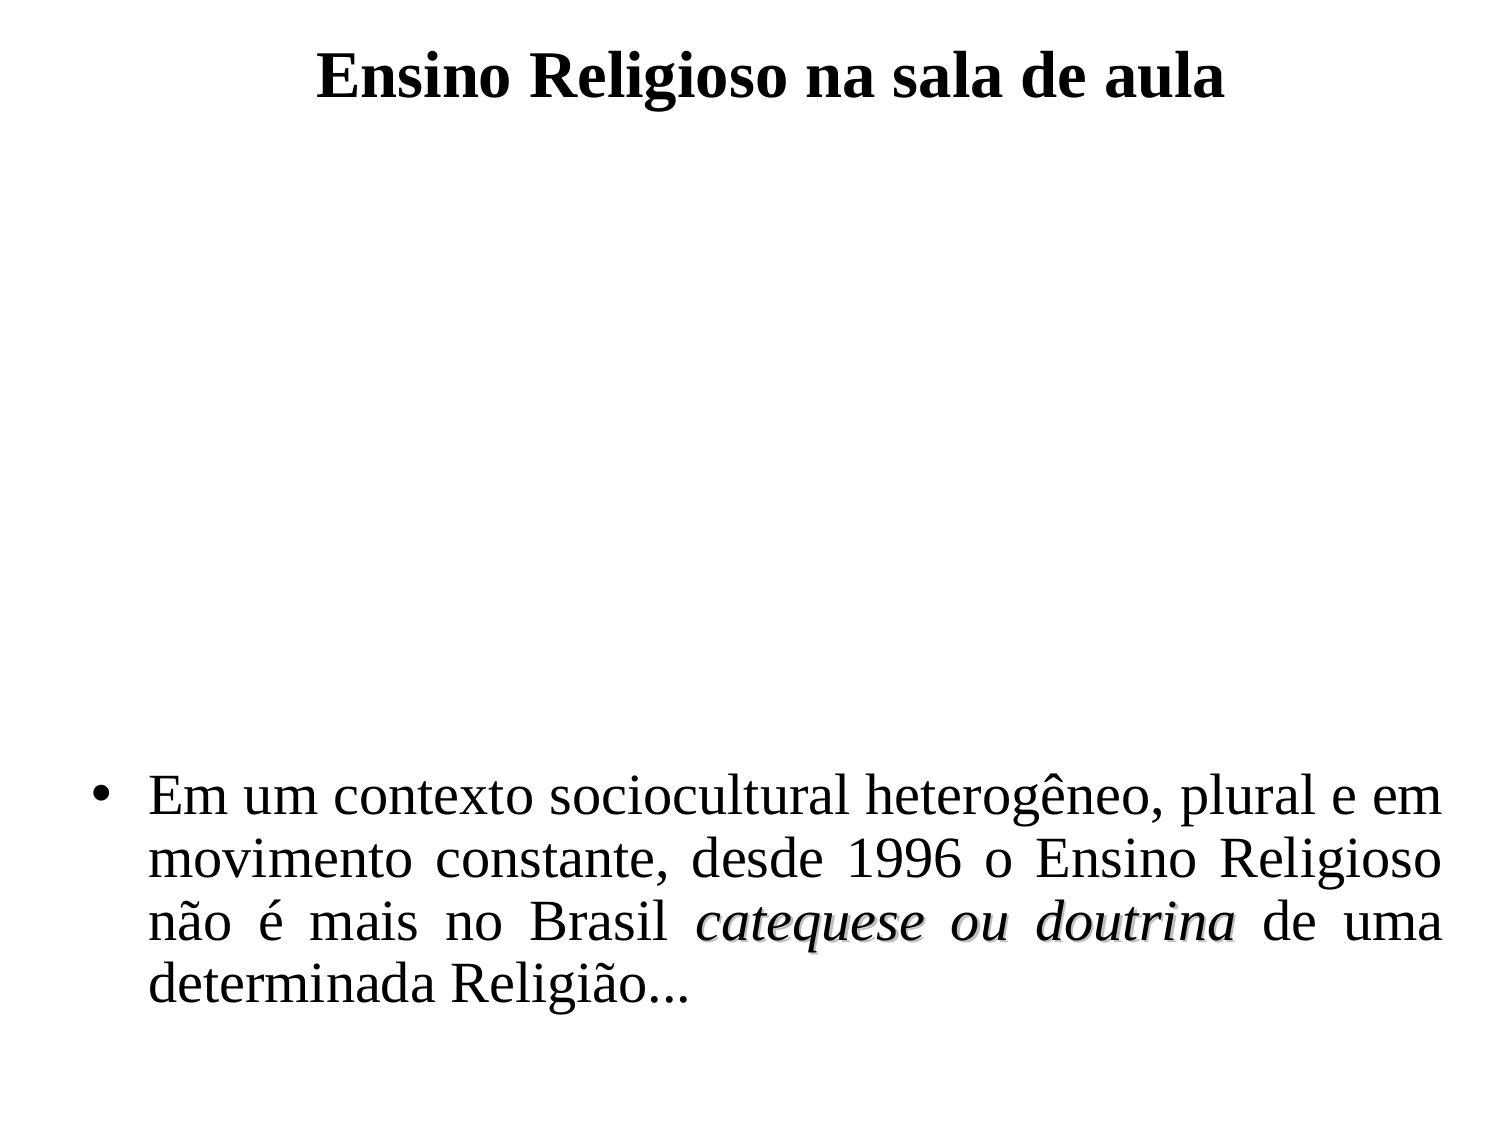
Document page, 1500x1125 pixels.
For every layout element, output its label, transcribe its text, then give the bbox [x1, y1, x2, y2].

list Em um contexto sociocultural heterogêneo, plural e em movimento constante, desde 1996 o Ensino Religioso não é mais no Brasil catequese ou doutrina de uma determinada Religião... [76, 756, 1459, 1024]
title Ensino Religioso na sala de aula [112, 23, 1432, 119]
